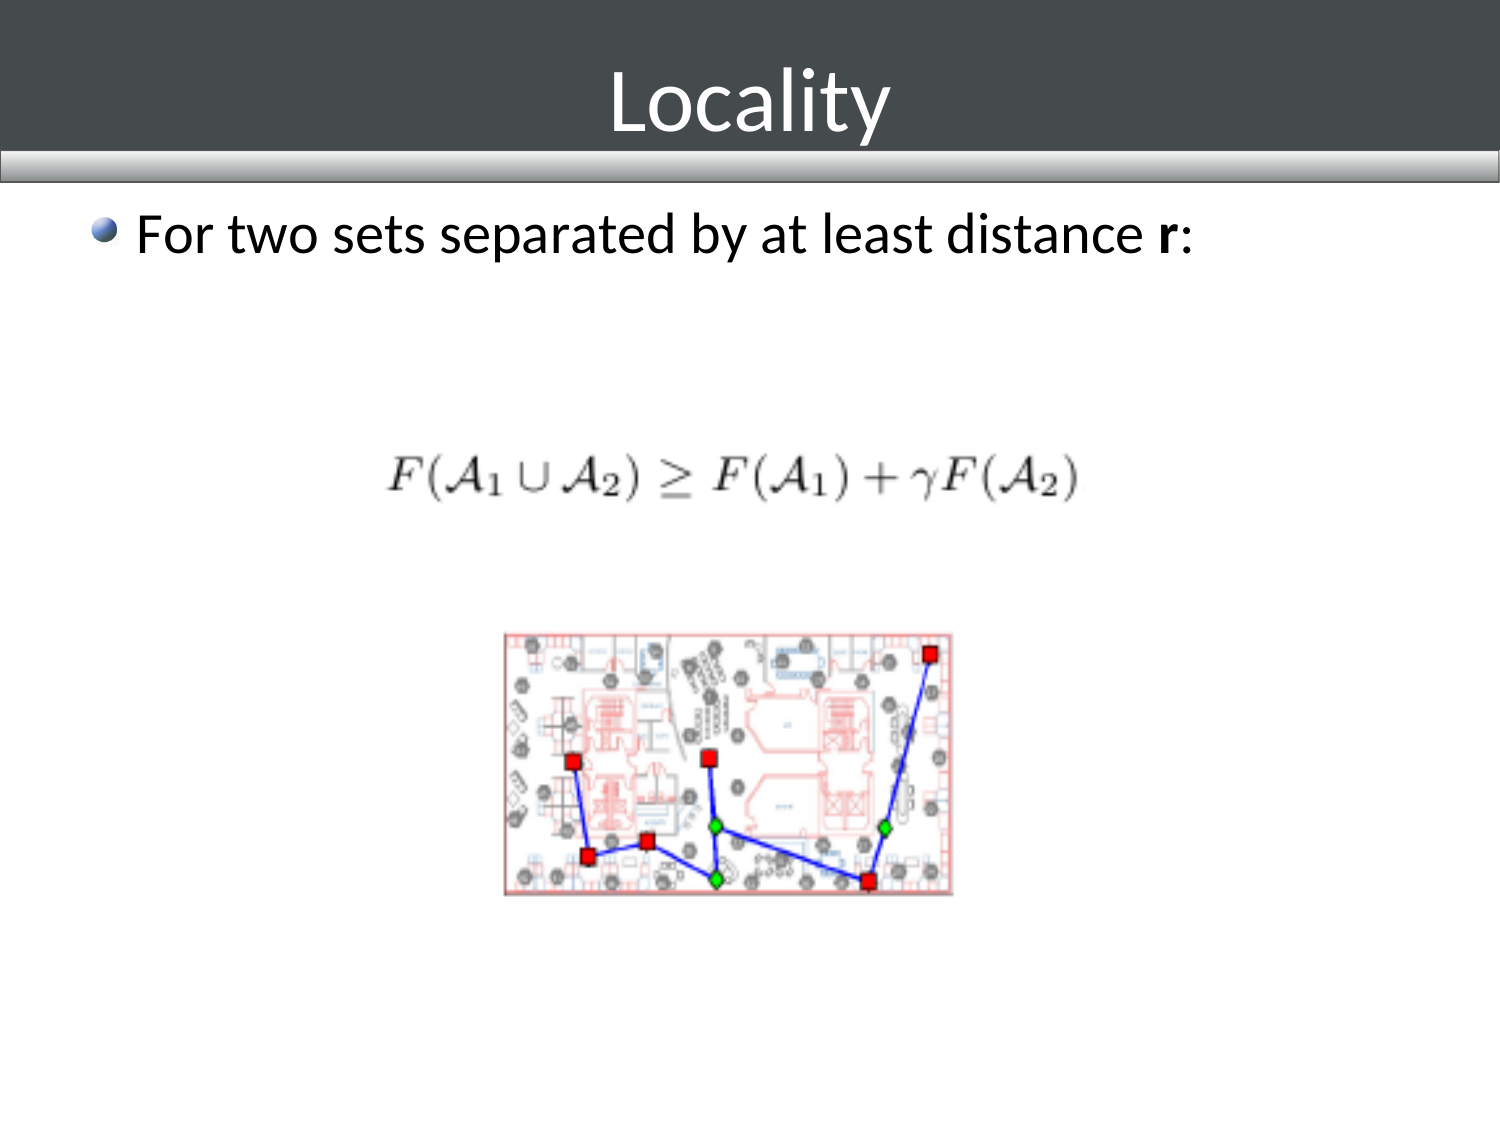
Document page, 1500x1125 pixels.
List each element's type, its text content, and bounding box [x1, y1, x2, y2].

picture [361, 524, 1051, 931]
title Locality [137, 0, 1363, 158]
list For two sets separated by at least distance r: [75, 187, 1438, 1006]
